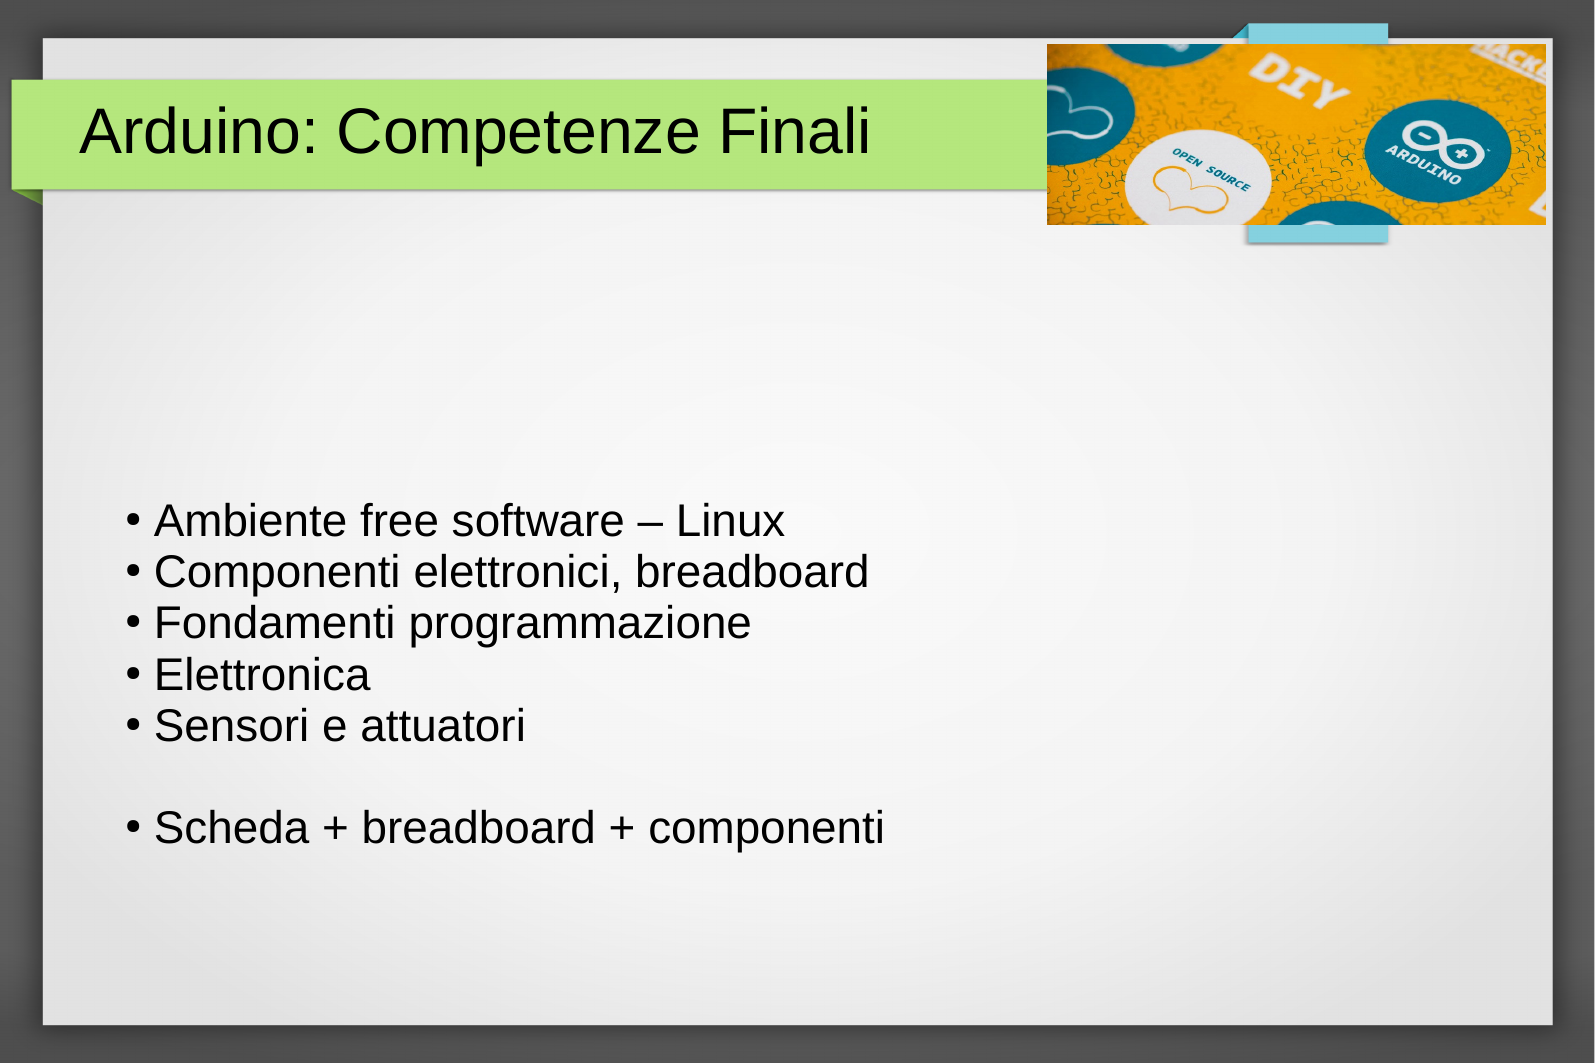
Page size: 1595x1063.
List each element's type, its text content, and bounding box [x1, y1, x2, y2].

title Arduino: Competenze Finali [79, 80, 1047, 183]
subtitle Ambiente free software – Linux Componenti elettronici, breadboard Fondamenti programmazione Elettronica Sensori e attuatori Scheda + breadboard + componenti [124, 433, 1486, 916]
picture [0, 0, 1595, 1063]
